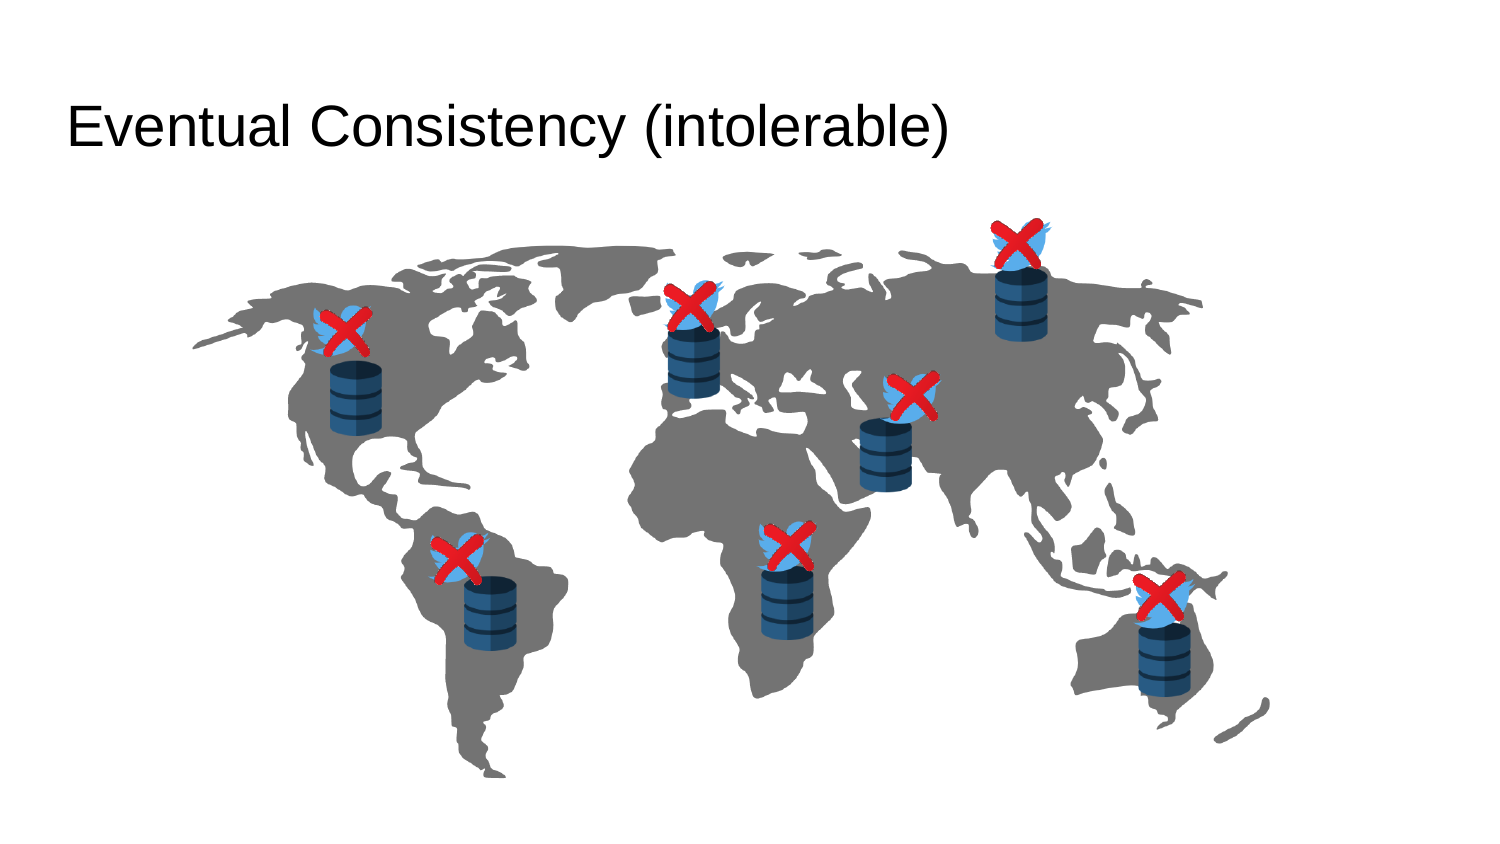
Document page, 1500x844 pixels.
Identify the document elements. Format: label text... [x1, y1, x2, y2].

title Eventual Consistency (intolerable) [51, 72, 1449, 167]
picture [163, 177, 1337, 804]
